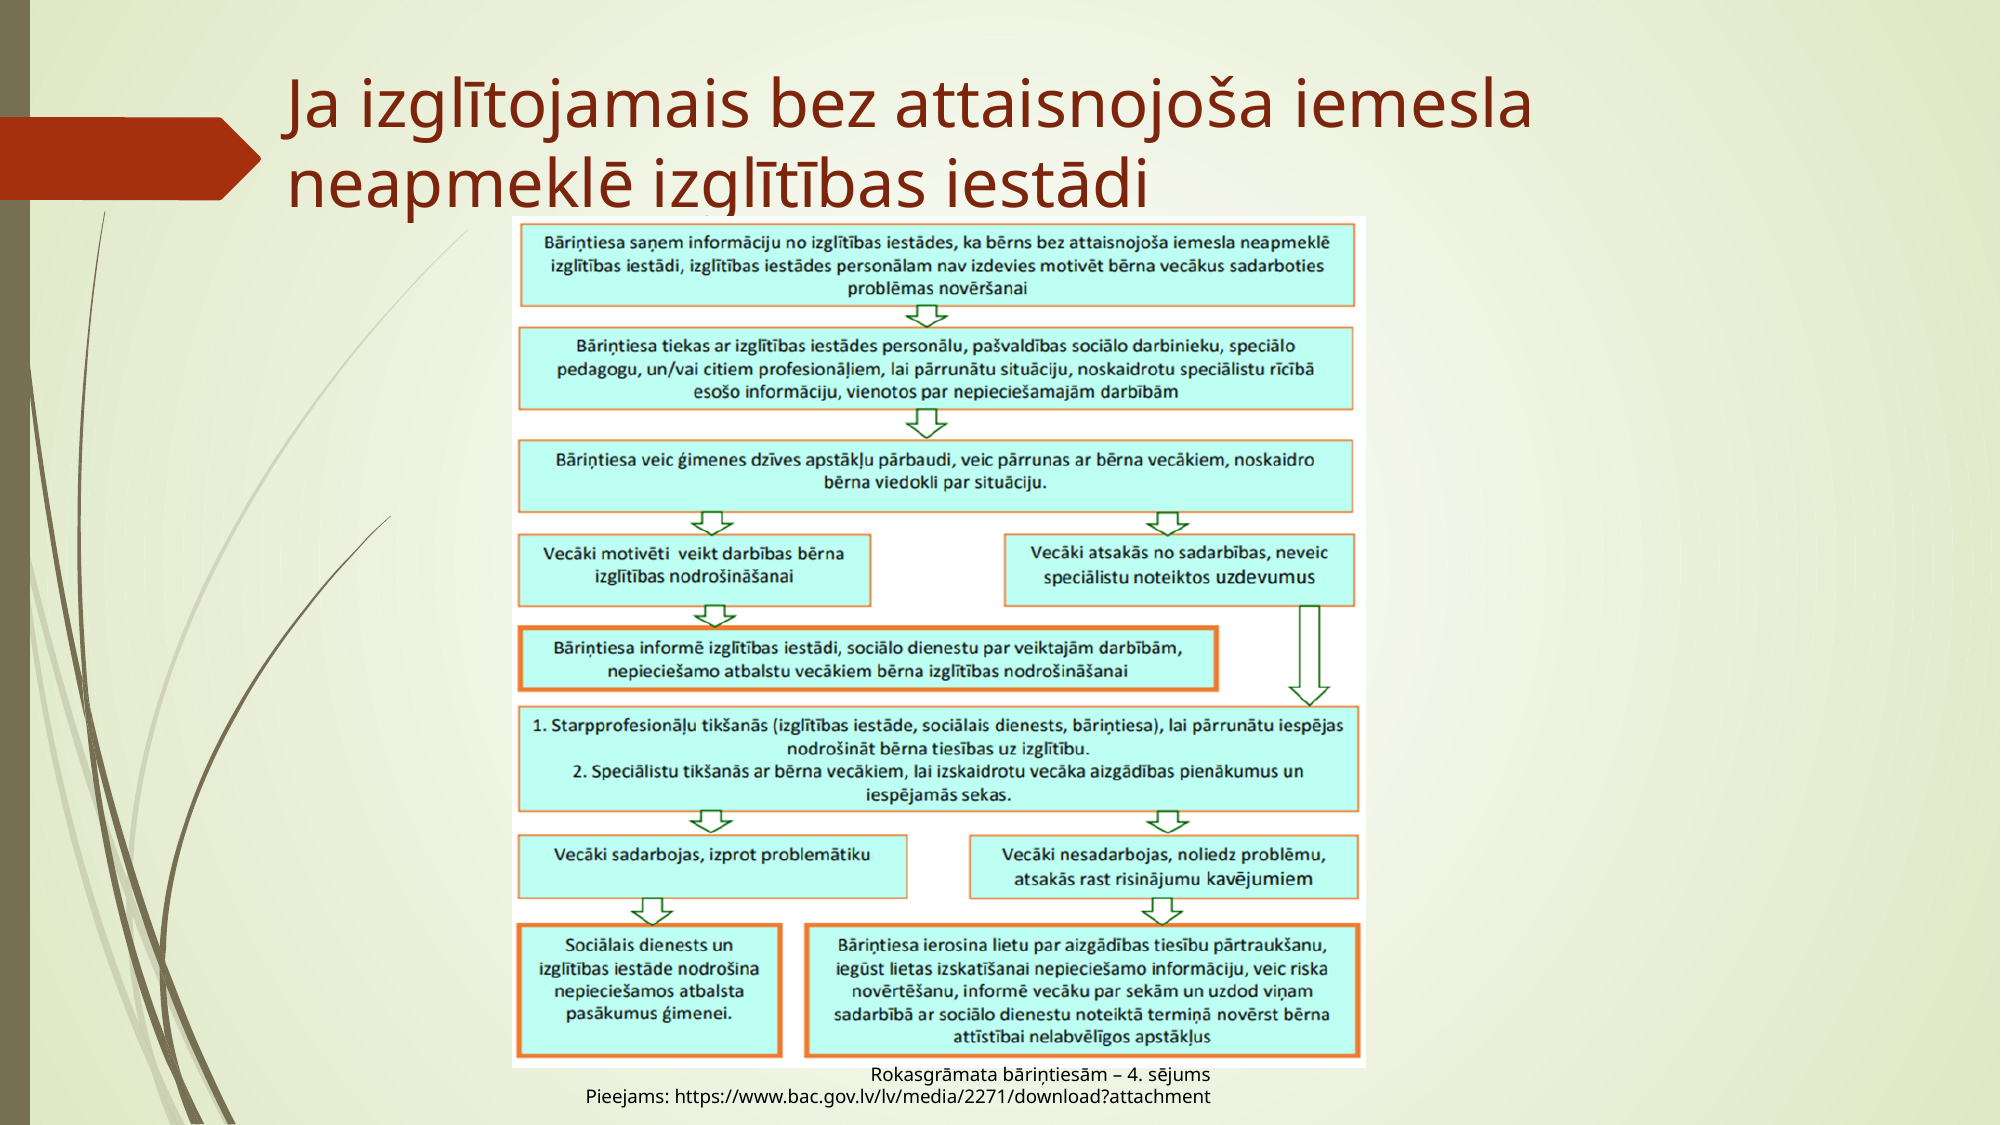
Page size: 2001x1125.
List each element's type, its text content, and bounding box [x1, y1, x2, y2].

picture [512, 216, 1366, 1068]
title Ja izglītojamais bez attaisnojoša iemesla neapmeklē izglītības iestādi [271, 53, 1881, 264]
text_box Rokasgrāmata bāriņtiesām – 4. sējums Pieejams: https://www.bac.gov.lv/lv/media/2271/download?attachment [571, 1055, 1366, 1125]
